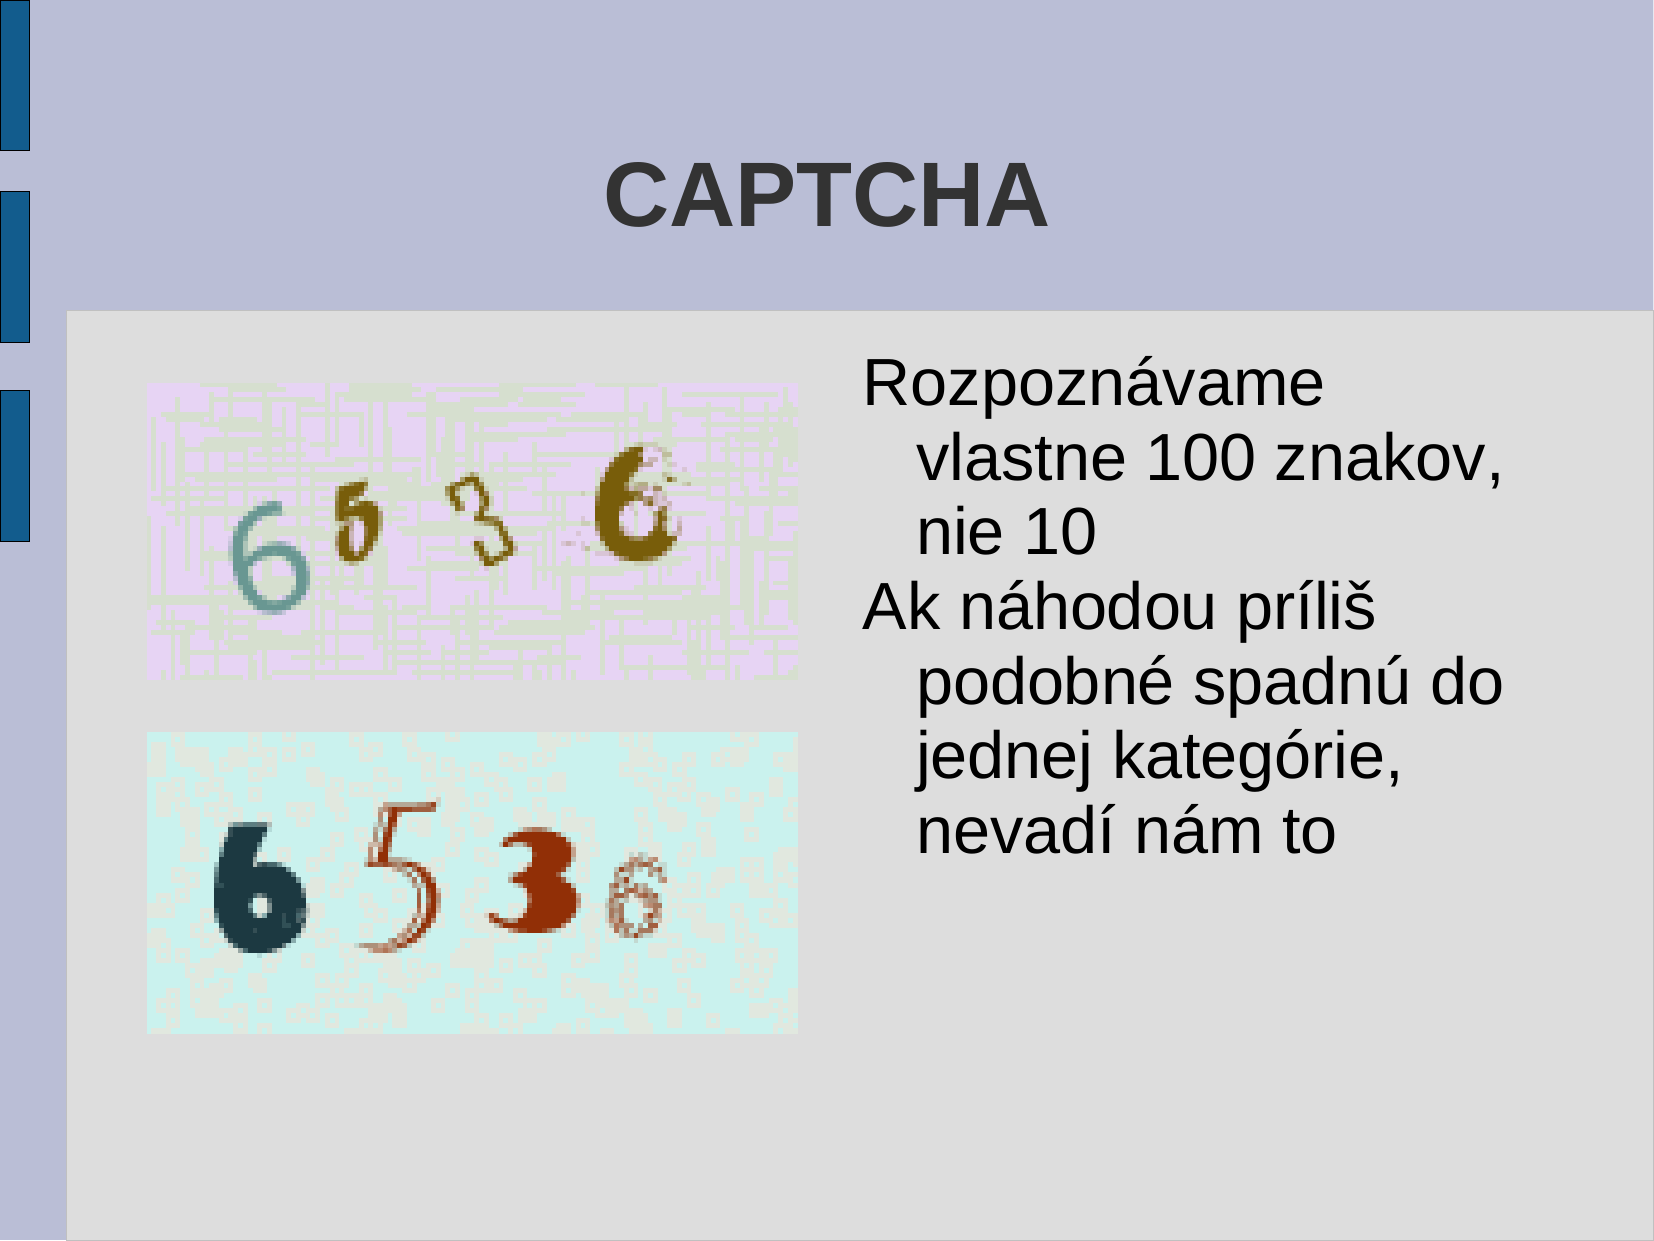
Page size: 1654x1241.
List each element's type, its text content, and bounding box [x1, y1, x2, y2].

title CAPTCHA [121, 91, 1534, 299]
picture [147, 383, 798, 680]
picture [147, 732, 798, 1034]
list Rozpoznávame vlastne 100 znakov, nie 10 Ak náhodou príliš podobné spadnú do jednej kategórie, nevadí nám to [845, 344, 1535, 1127]
